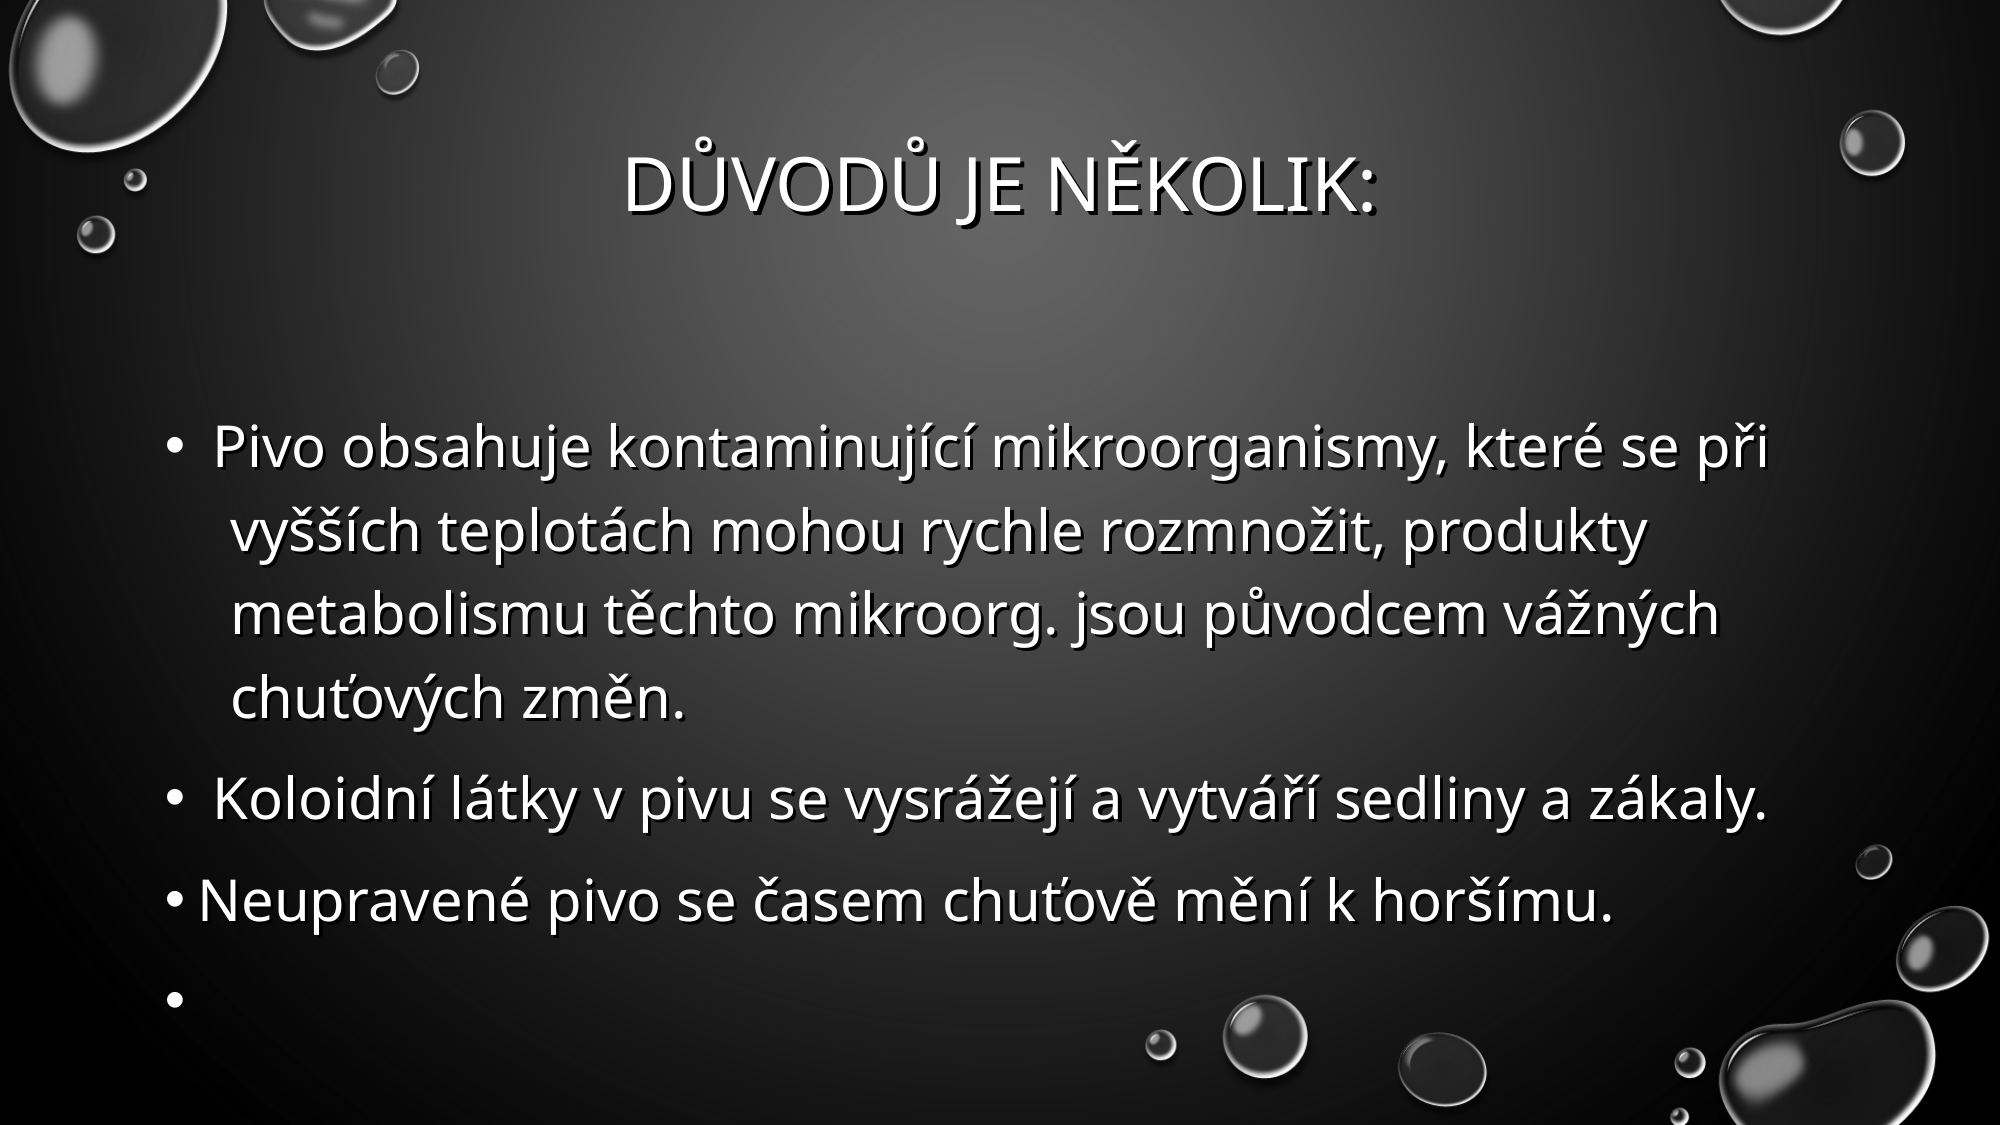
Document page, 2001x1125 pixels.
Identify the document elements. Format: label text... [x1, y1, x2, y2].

list Pivo obsahuje kontaminující mikroorganismy, které se při vyšších teplotách mohou rychle rozmnožit, produkty metabolismu těchto mikroorg. jsou původcem vážných chuťových změn. Koloidní látky v pivu se vysrážejí a vytváří sedliny a zákaly. Neupravené pivo se časem chuťově mění k horšímu. [149, 388, 1850, 950]
title Důvodů je několik: [149, 101, 1851, 364]
